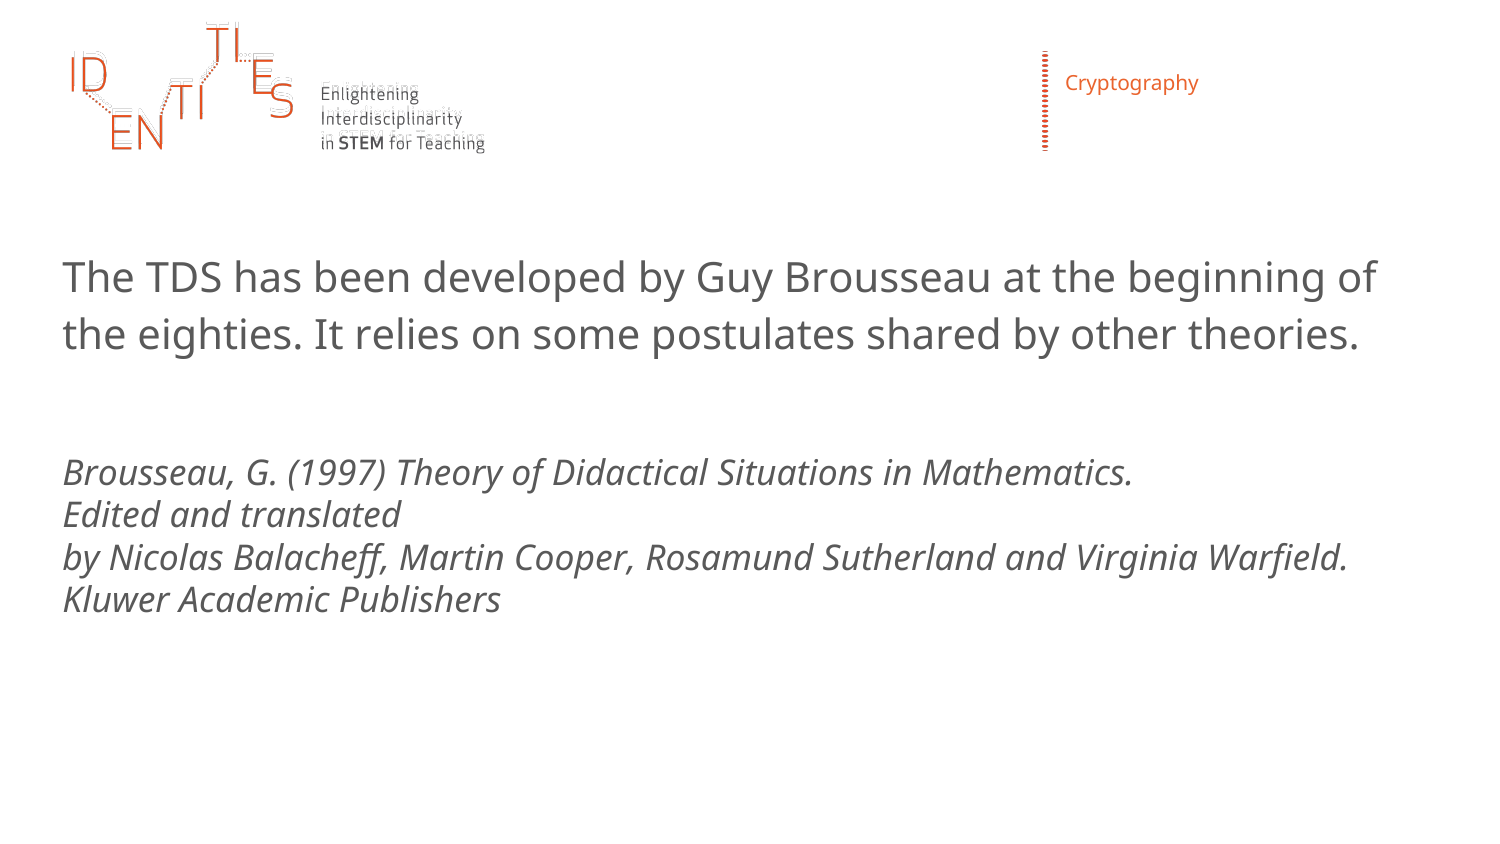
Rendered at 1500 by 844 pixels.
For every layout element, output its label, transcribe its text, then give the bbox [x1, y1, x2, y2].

picture [71, 18, 485, 157]
text_box Cryptography [1050, 61, 1472, 168]
picture [1042, 51, 1051, 151]
text_box The TDS has been developed by Guy Brousseau at the beginning of the eighties. It relies on some postulates shared by other theories. Brousseau, G. (1997) Theory of Didactical Situations in Mathematics. Edited and translated by Nicolas Balacheff, Martin Cooper, Rosamund Sutherland and Virginia Warfield. Kluwer Academic Publishers [47, 210, 1443, 822]
